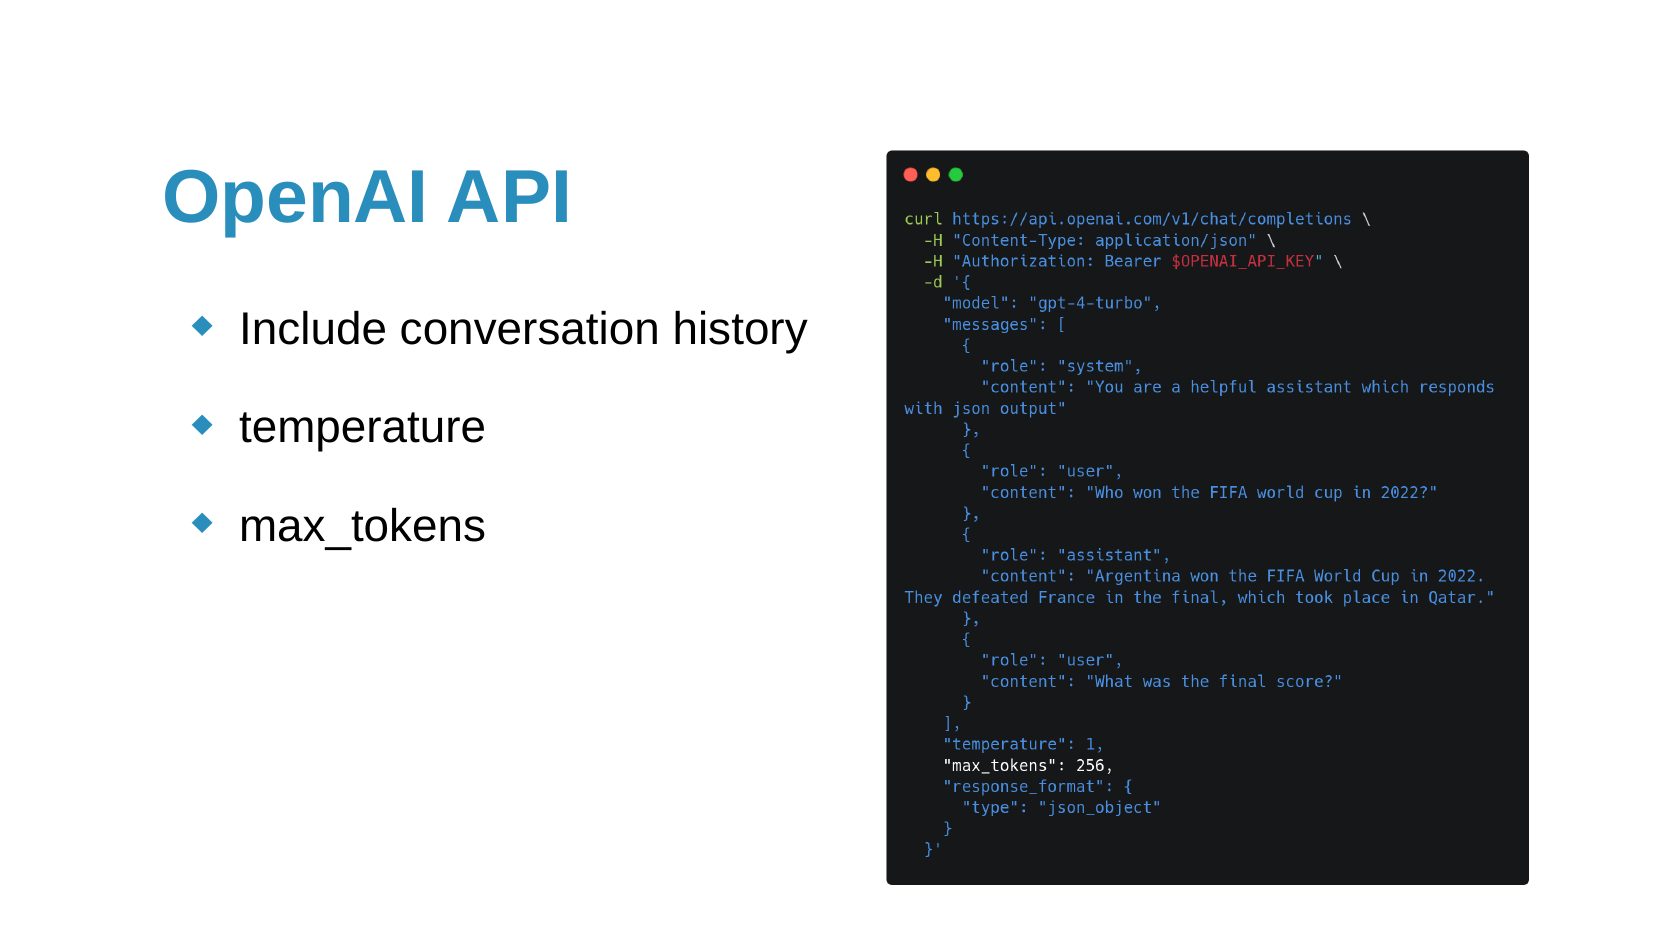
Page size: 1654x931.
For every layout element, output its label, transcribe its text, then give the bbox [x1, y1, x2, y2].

picture [823, 87, 1592, 931]
text_box Include conversation history temperature max_tokens [177, 295, 823, 931]
text_box OpenAI API [147, 147, 823, 331]
